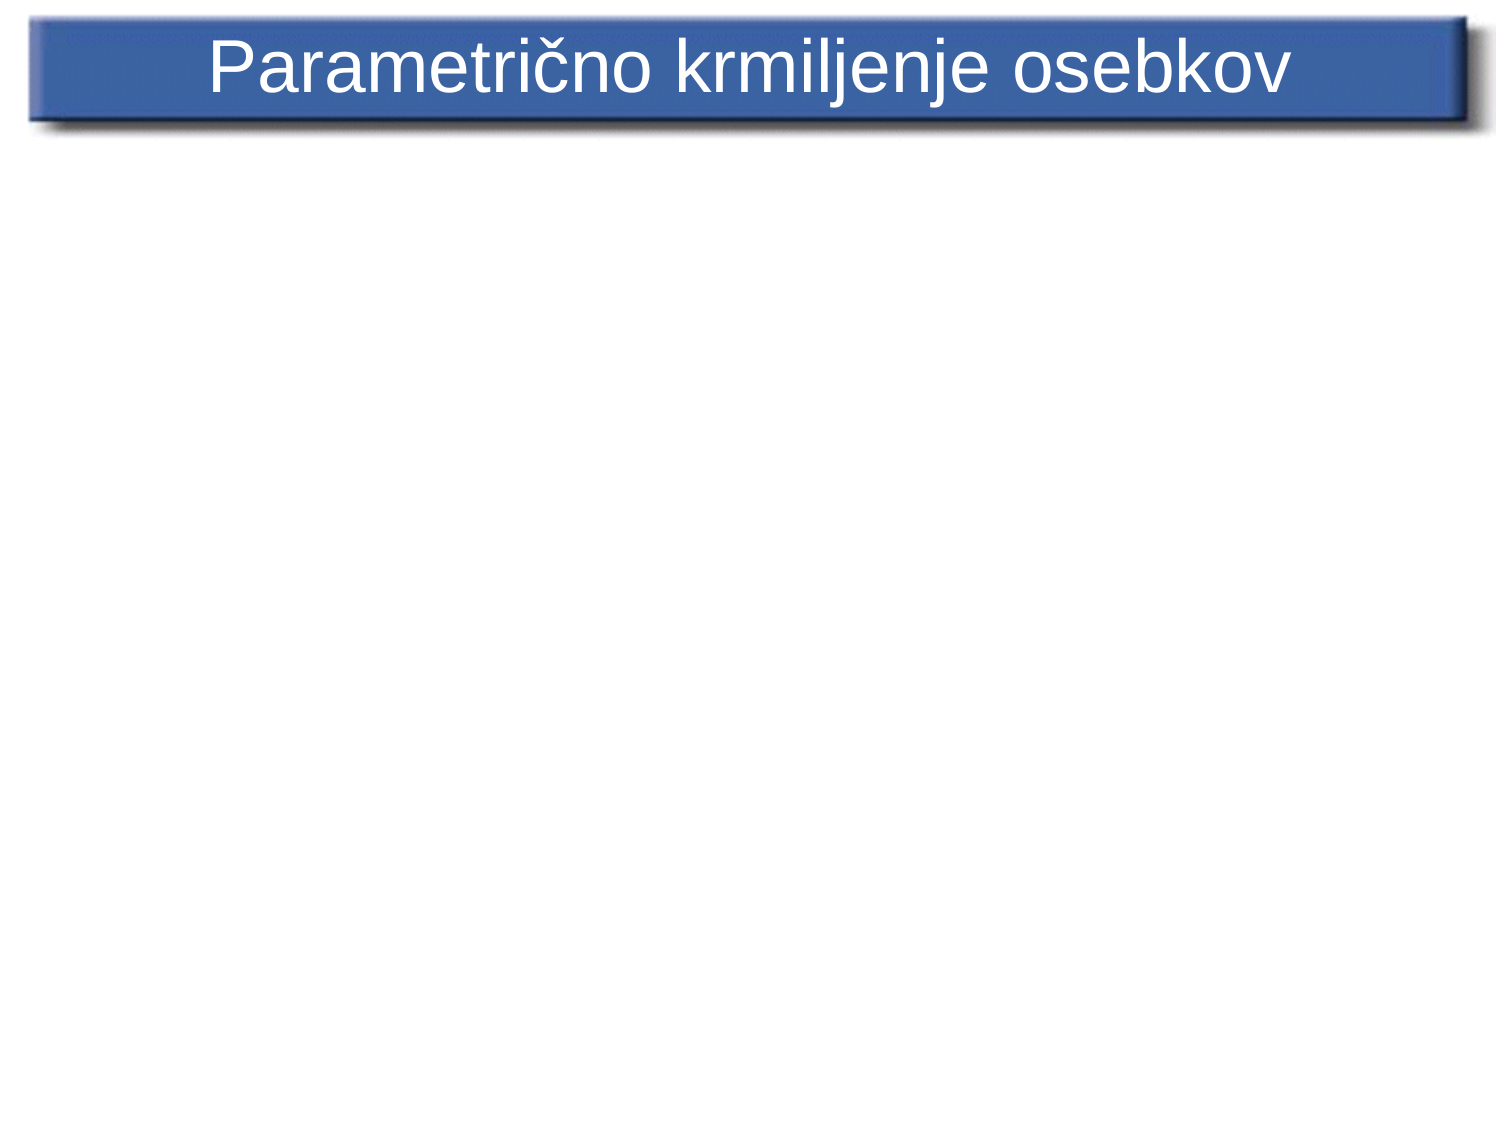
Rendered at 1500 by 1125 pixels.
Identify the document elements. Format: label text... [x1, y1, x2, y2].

picture [27, 13, 1496, 141]
title Parametrično krmiljenje osebkov [75, 0, 1426, 126]
